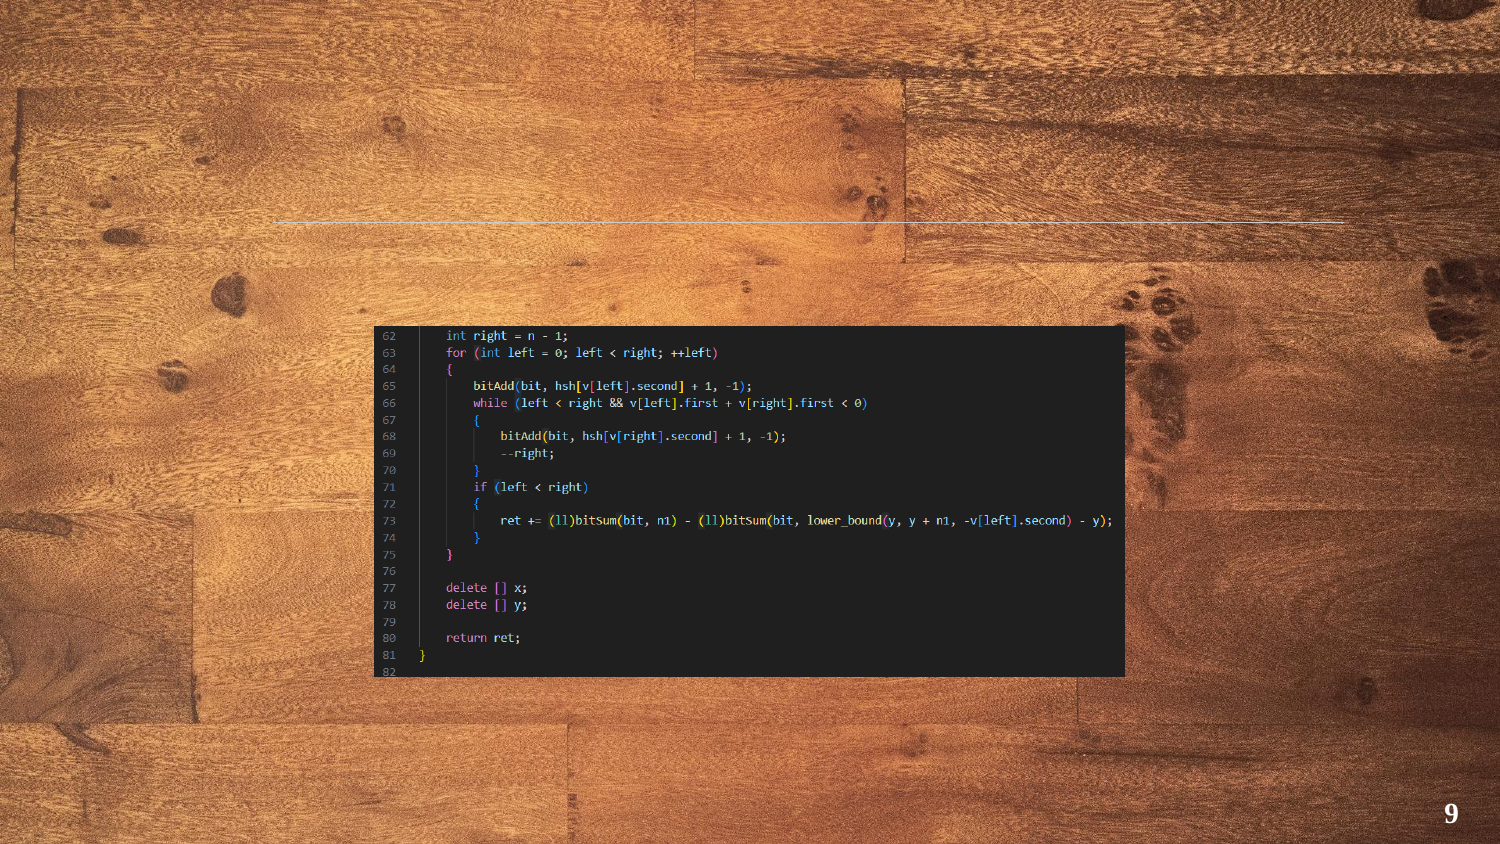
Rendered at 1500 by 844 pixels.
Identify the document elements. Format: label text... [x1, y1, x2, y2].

title 範例程式 [255, 117, 1341, 233]
picture [374, 326, 1125, 677]
slide_number 9 [1429, 779, 1500, 844]
